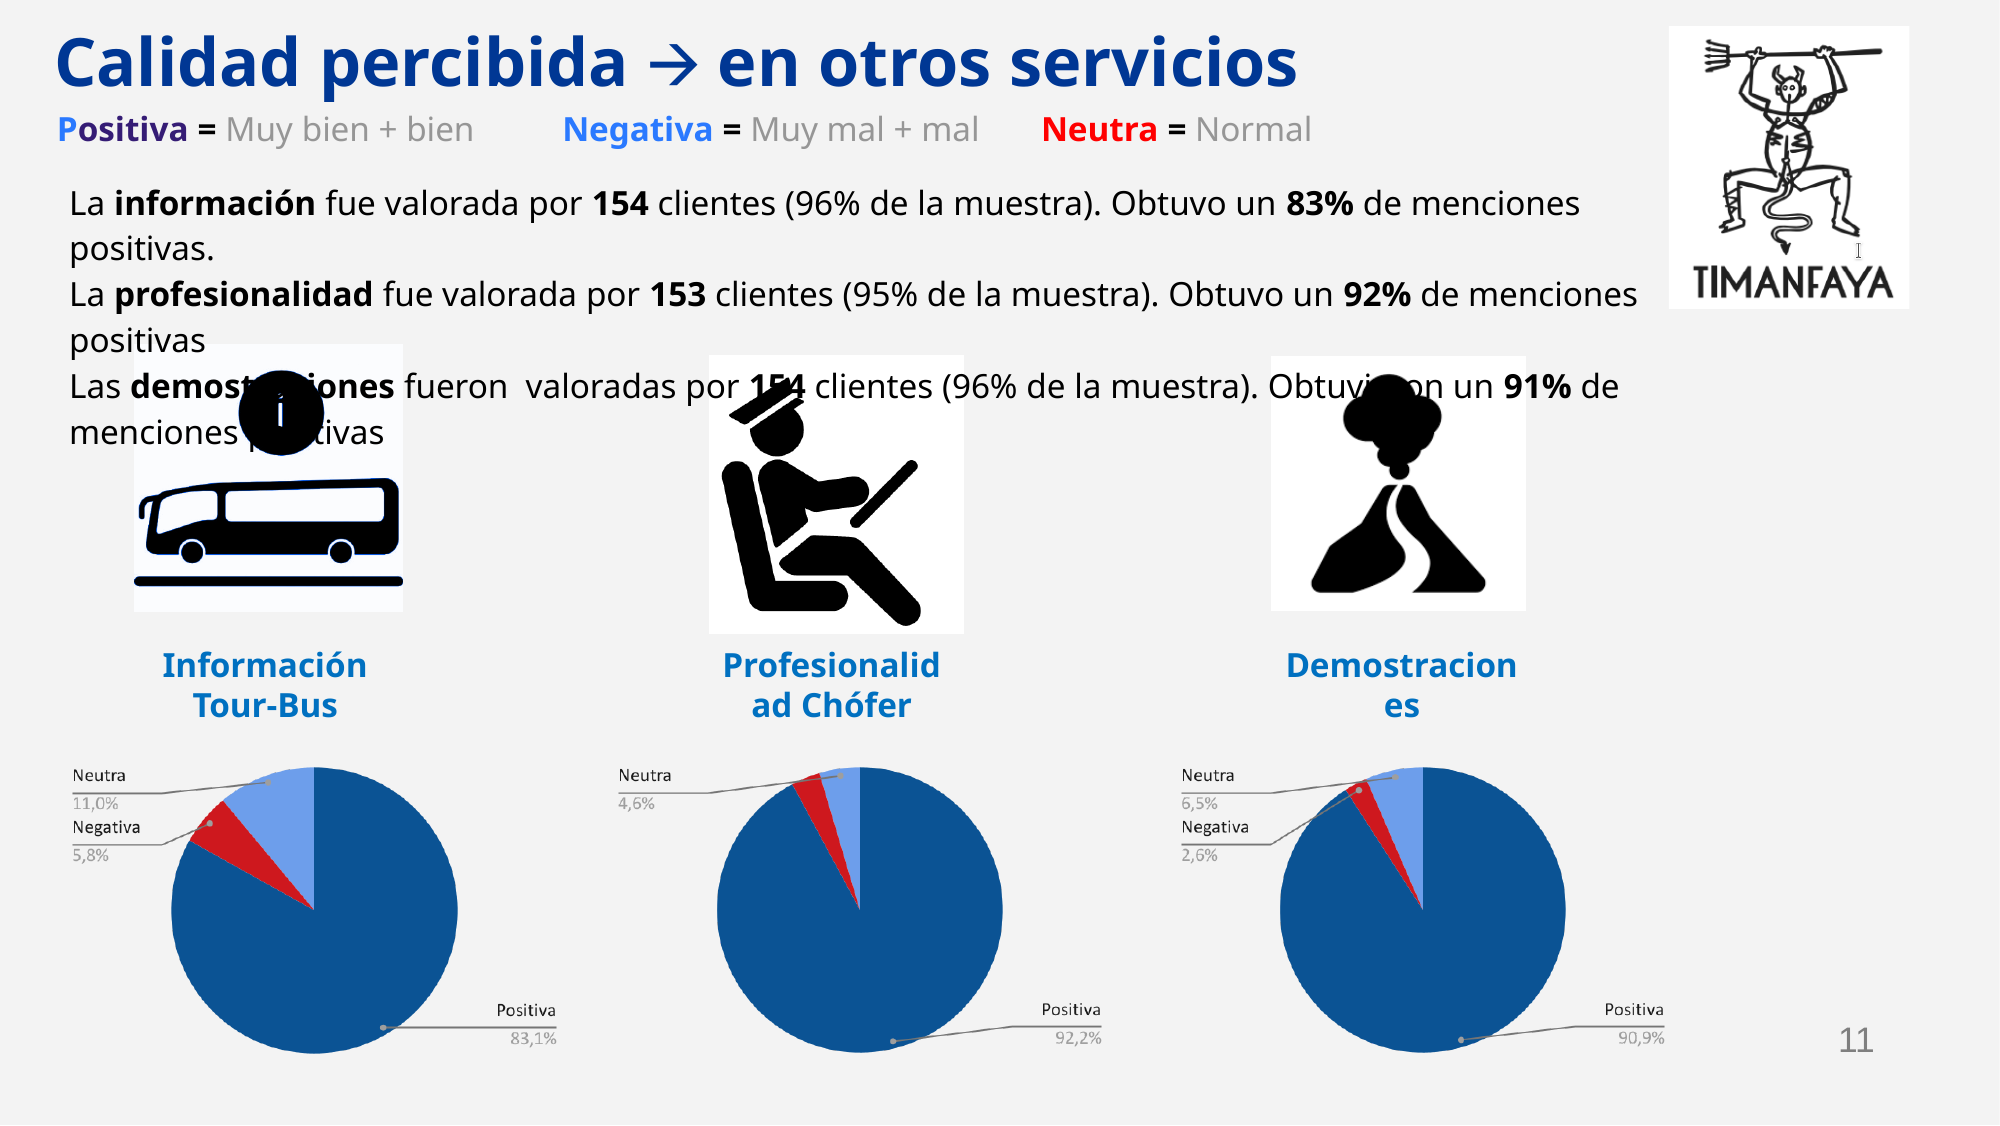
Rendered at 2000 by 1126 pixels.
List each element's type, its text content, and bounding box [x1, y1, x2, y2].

picture [134, 344, 403, 612]
picture [56, 751, 572, 1069]
text_box La información fue valorada por 154 clientes (96% de la muestra). Obtuvo un 83% de menciones positivas. La profesionalidad fue valorada por 153 clientes (95% de la muestra). Obtuvo un 92% de menciones positivas Las demostraciones fueron valoradas por 154 clientes (96% de la muestra). Obtuvieron un 91% de menciones positivas [54, 160, 1669, 315]
picture [137, 384, 144, 394]
picture [957, 376, 964, 387]
picture [709, 355, 964, 634]
text_box Información Tour-Bus [134, 636, 396, 733]
text_box Profesionalidad Chófer [703, 636, 961, 733]
picture [1165, 751, 1680, 1069]
picture [1272, 377, 1288, 396]
picture [710, 382, 720, 396]
picture [1668, 26, 1910, 309]
picture [1271, 356, 1526, 611]
text_box Demostraciones [1268, 636, 1536, 733]
text_box Calidad percibida 🡪 en otros servicios [54, 0, 1374, 120]
picture [176, 344, 184, 350]
text_box Positiva = Muy bien + bien Negativa = Muy mal + mal Neutra = Normal [56, 100, 1402, 157]
picture [602, 751, 1117, 1069]
slide_number <number> [1680, 1008, 1894, 1069]
